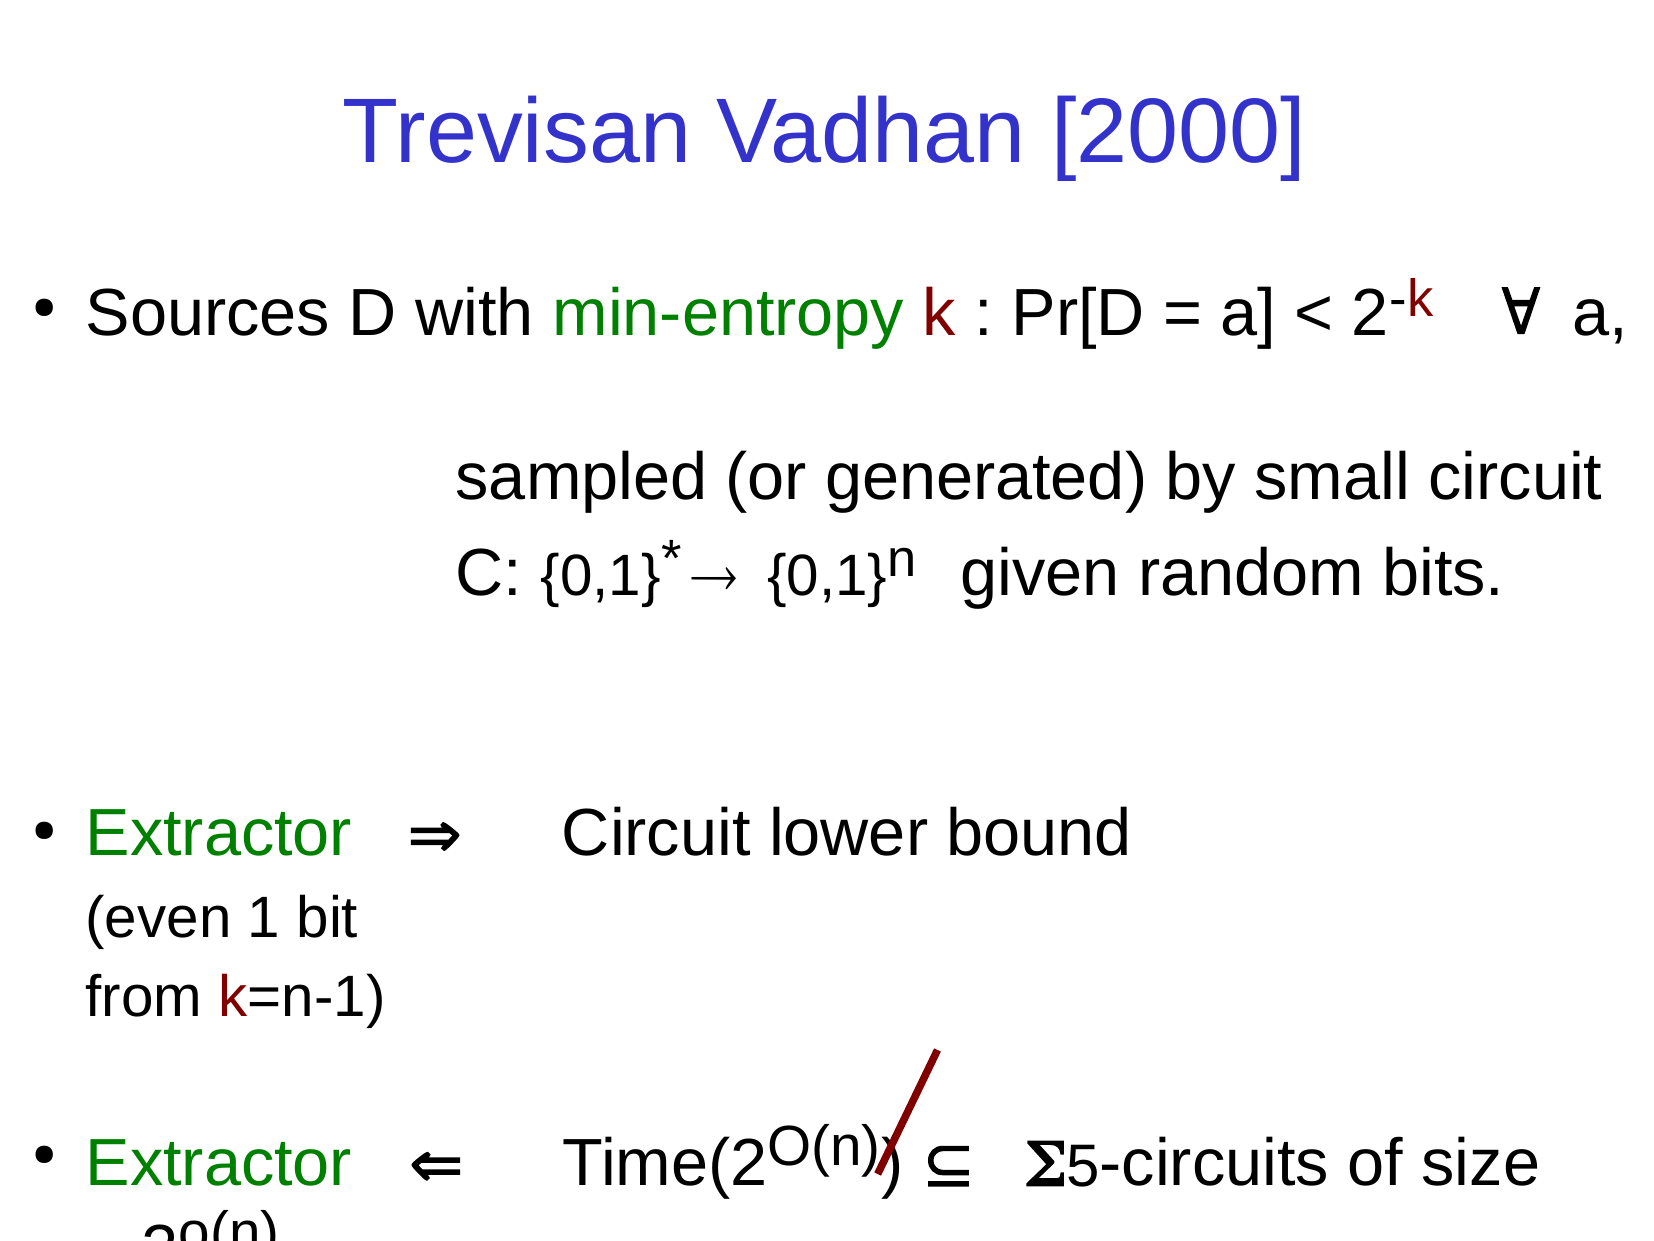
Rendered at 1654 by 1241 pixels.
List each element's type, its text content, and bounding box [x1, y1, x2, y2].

list Sources D with min-entropy k : Pr[D = a] < 2-k  a, sampled (or generated) by small circuit C: {0,1}*  {0,1}n given random bits. Extractor  Circuit lower bound (even 1 bit from k=n-1) Extractor  Time(2O(n))  S5-circuits of size 2o(n) [0, 181, 1654, 1235]
title Trevisan Vadhan [2000] [0, 27, 1651, 235]
